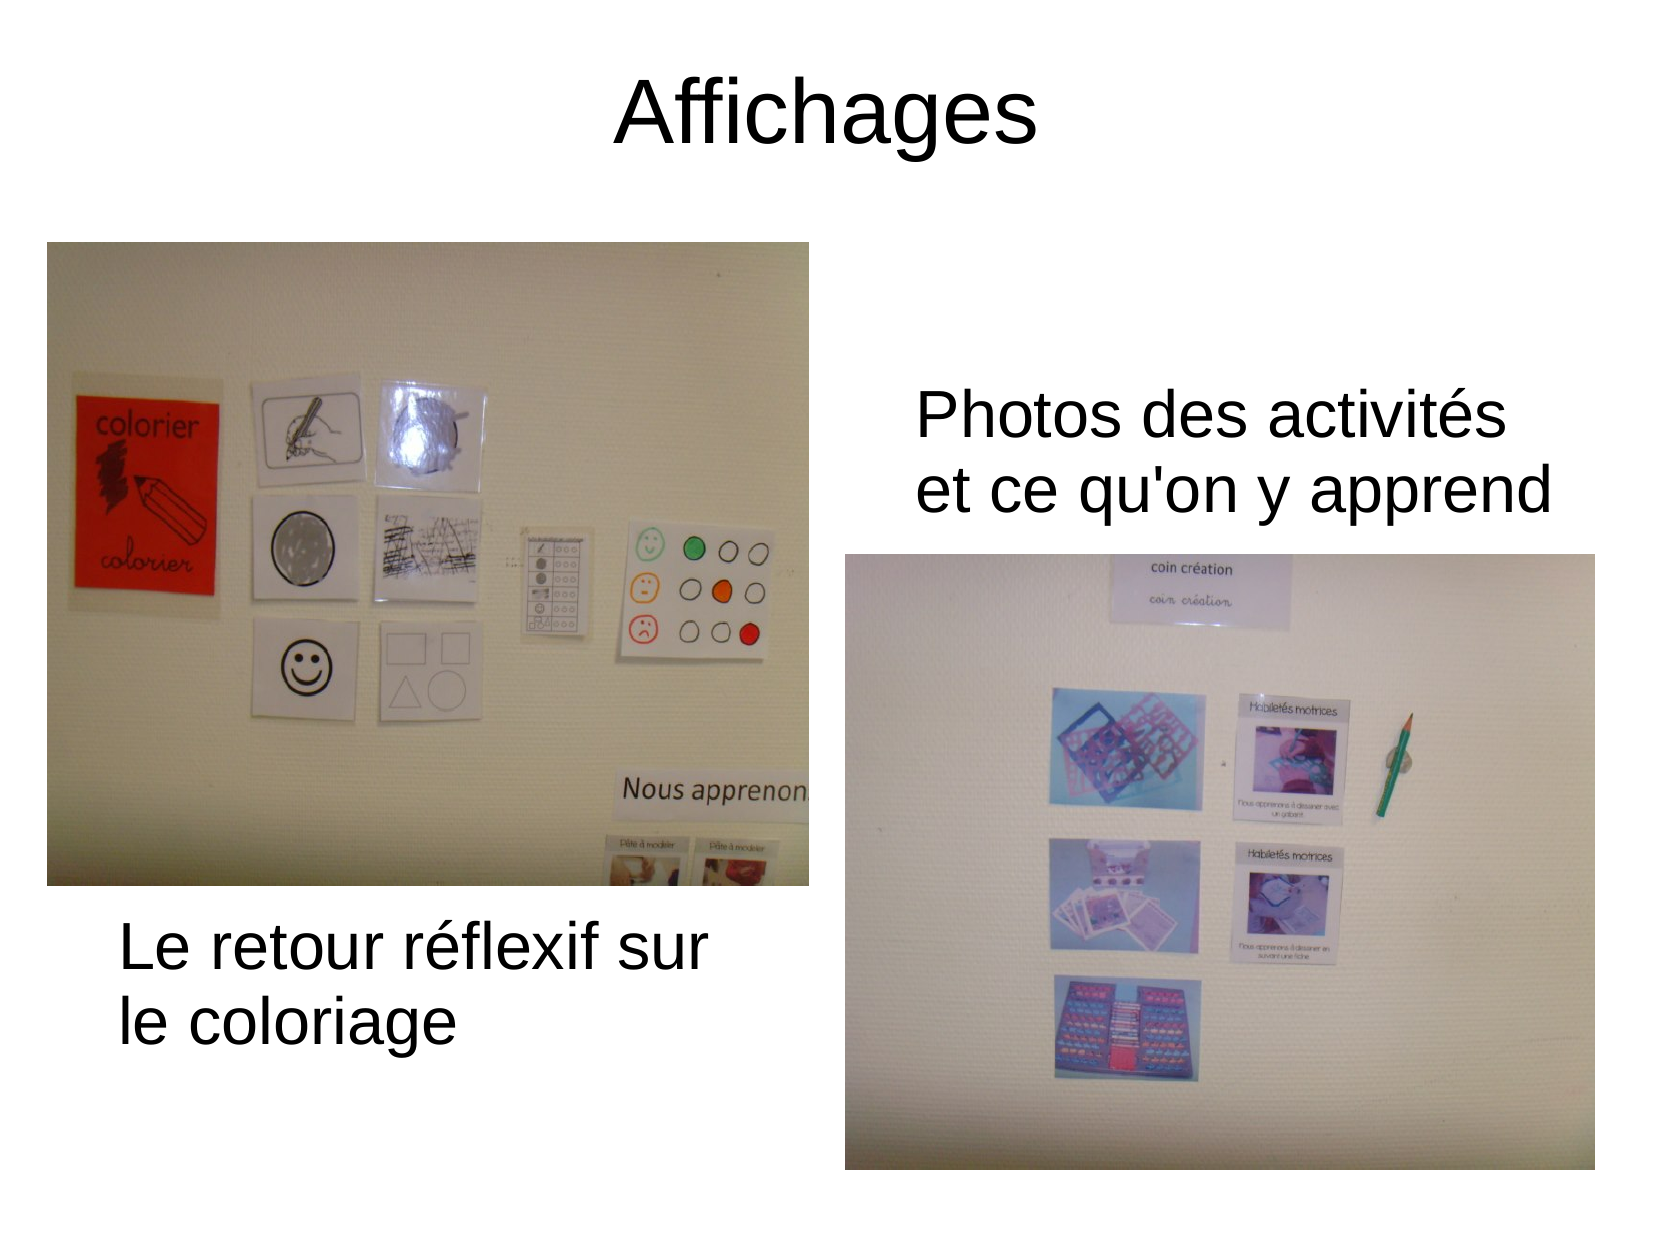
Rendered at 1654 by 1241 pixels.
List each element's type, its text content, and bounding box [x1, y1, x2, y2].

list Le retour réflexif sur le coloriage [47, 908, 774, 1241]
list Photos des activités et ce qu'on y apprend [844, 377, 1571, 768]
title Affichages [82, 8, 1571, 216]
picture [47, 242, 809, 886]
picture [845, 554, 1595, 1170]
